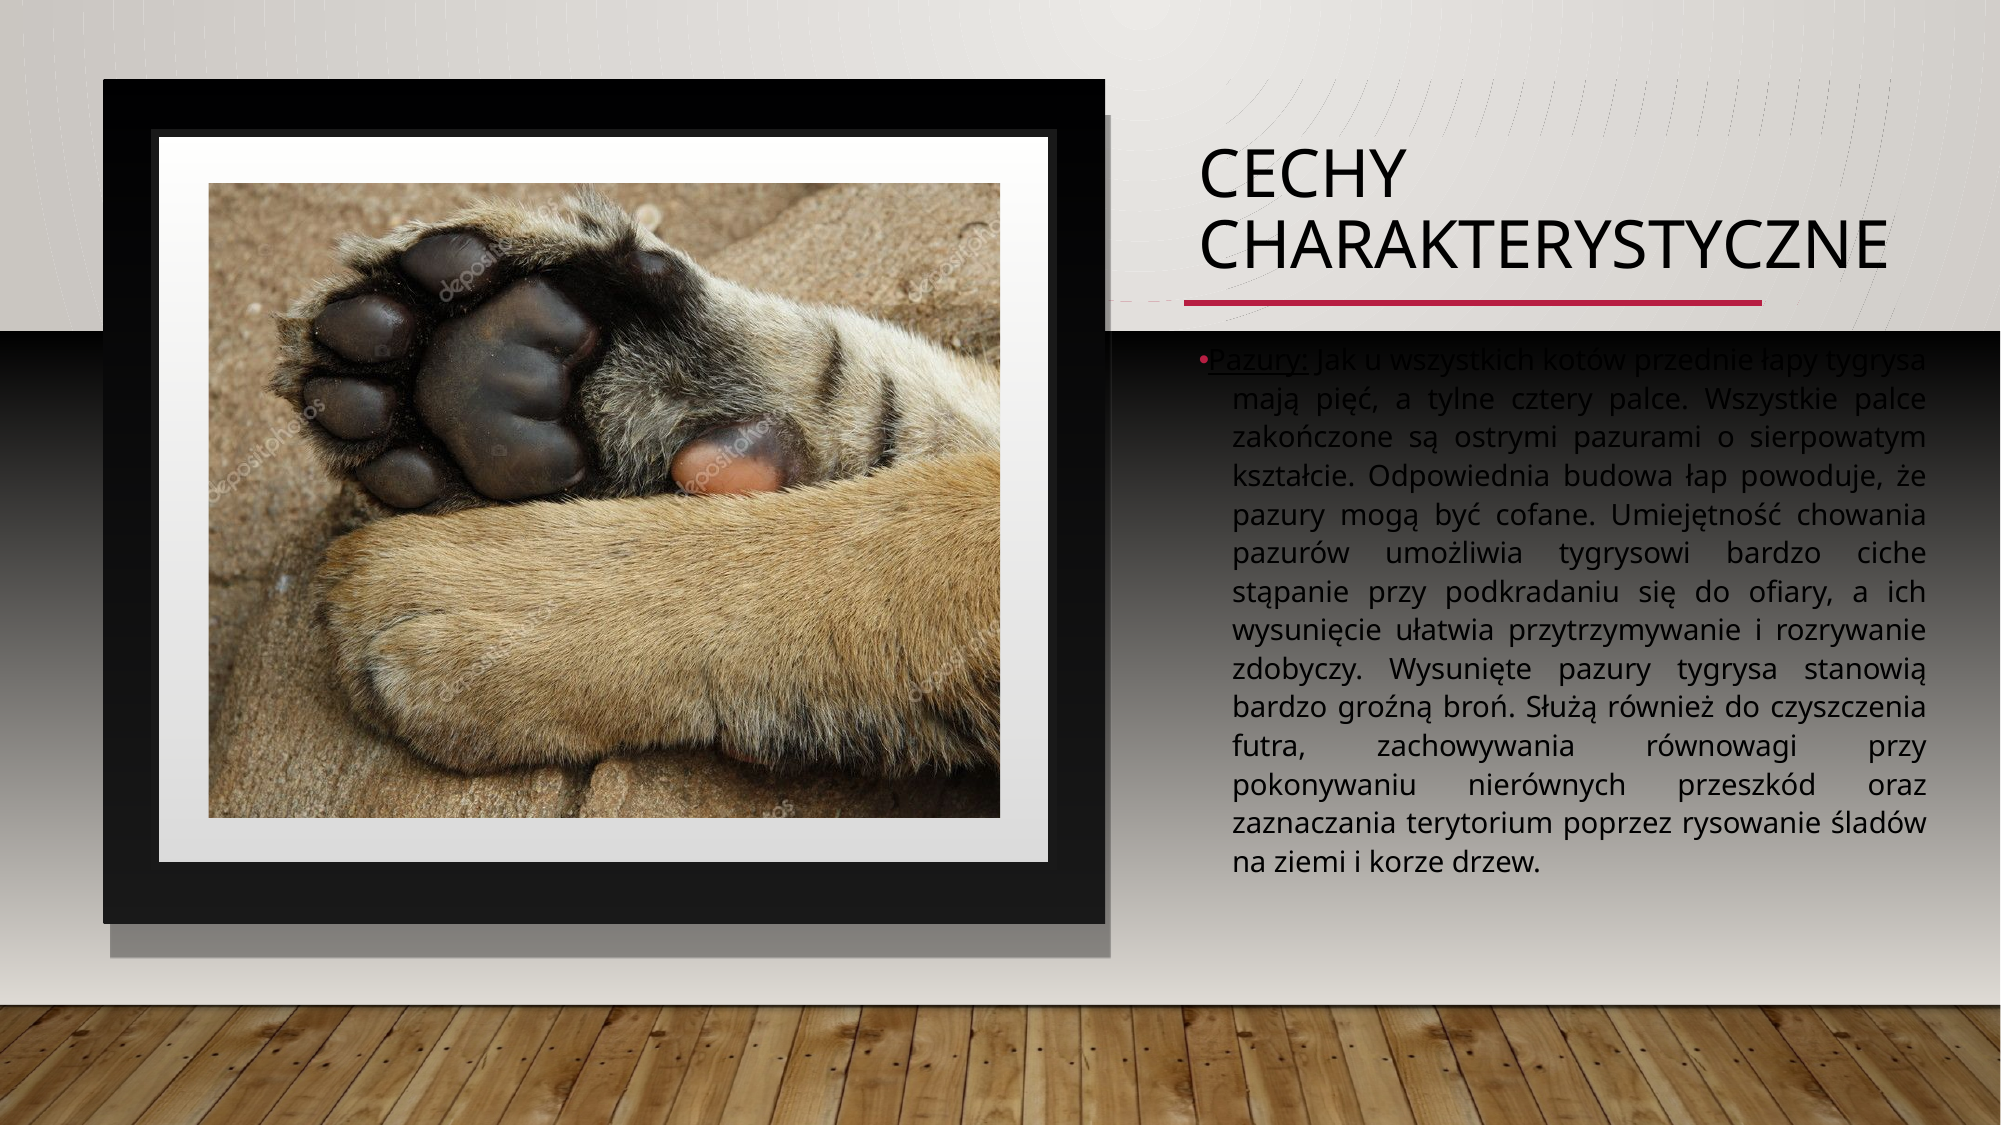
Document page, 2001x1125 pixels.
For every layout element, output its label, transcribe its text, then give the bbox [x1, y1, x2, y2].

text_box [0, 0, 2000, 1005]
picture [0, 1005, 2000, 1125]
picture [208, 183, 1001, 818]
title Cechy charakterystyczne [1184, 131, 1922, 305]
list Pazury: Jak u wszystkich kotów przednie łapy tygrysa mają pięć, a tylne cztery palce. Wszystkie palce zakończone są ostrymi pazurami o sierpowatym kształcie. Odpowiednia budowa łap powoduje, że pazury mogą być cofane. Umiejętność chowania pazurów umożliwia tygrysowi bardzo ciche stąpanie przy podkradaniu się do ofiary, a ich wysunięcie ułatwia przytrzymywanie i rozrywanie zdobyczy. Wysunięte pazury tygrysa stanowią bardzo groźną broń. Służą również do czyszczenia futra, zachowywania równowagi przy pokonywaniu nierównych przeszkód oraz zaznaczania terytorium poprzez rysowanie śladów na ziemi i korze drzew. [1184, 330, 1943, 924]
